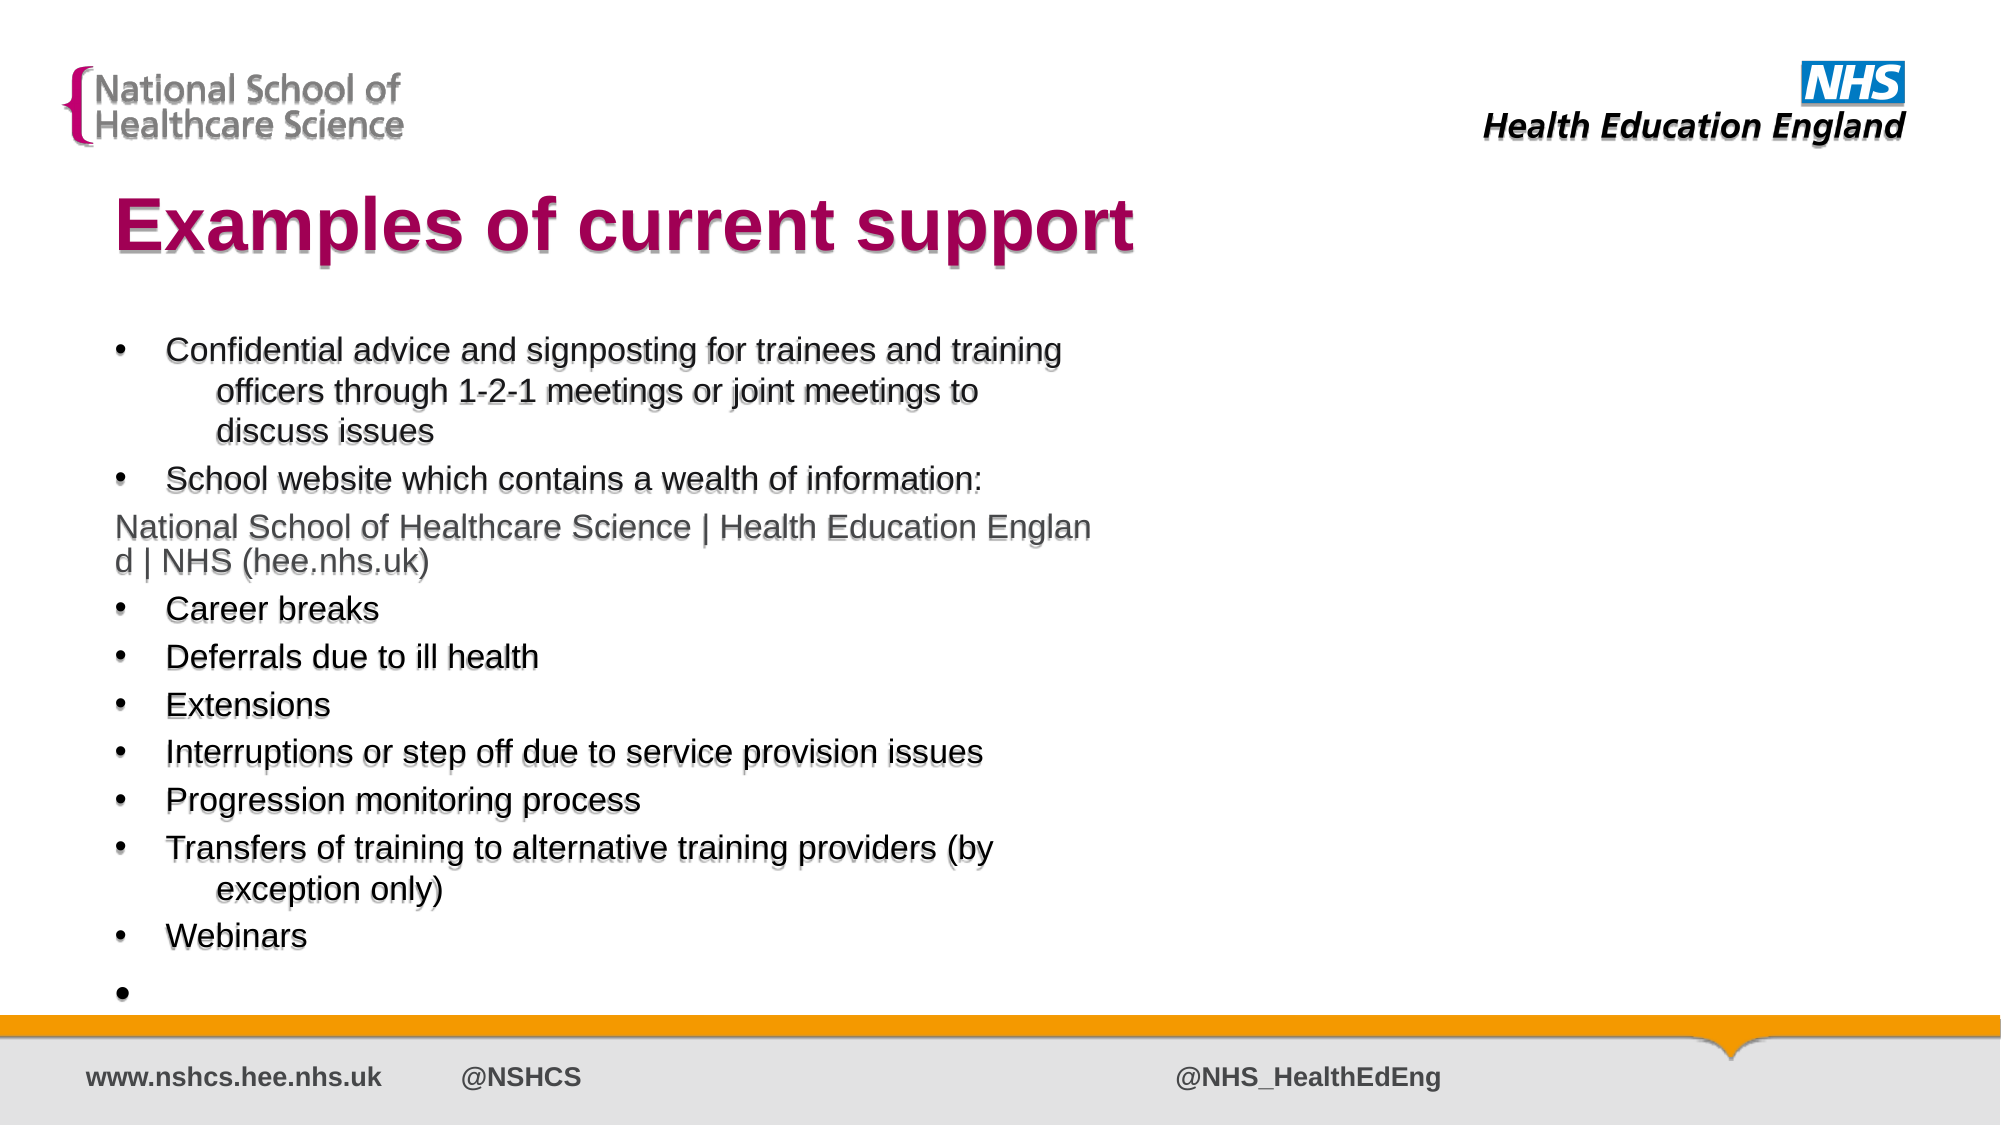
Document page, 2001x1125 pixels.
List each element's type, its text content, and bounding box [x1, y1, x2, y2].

title Examples of current support [74, 161, 1775, 274]
list Confidential advice and signposting for trainees and training officers through 1-2-1 meetings or joint meetings to discuss issues School website which contains a wealth of information: National School of Healthcare Science | Health Education England | NHS (hee.nhs.uk) Career breaks​ Deferrals due to ill health​ Extensions​ Interruptions or step off due to service provision issues​ Progression monitoring process Transfers of training to alternative training providers (by exception only) Webinars [92, 302, 1942, 996]
